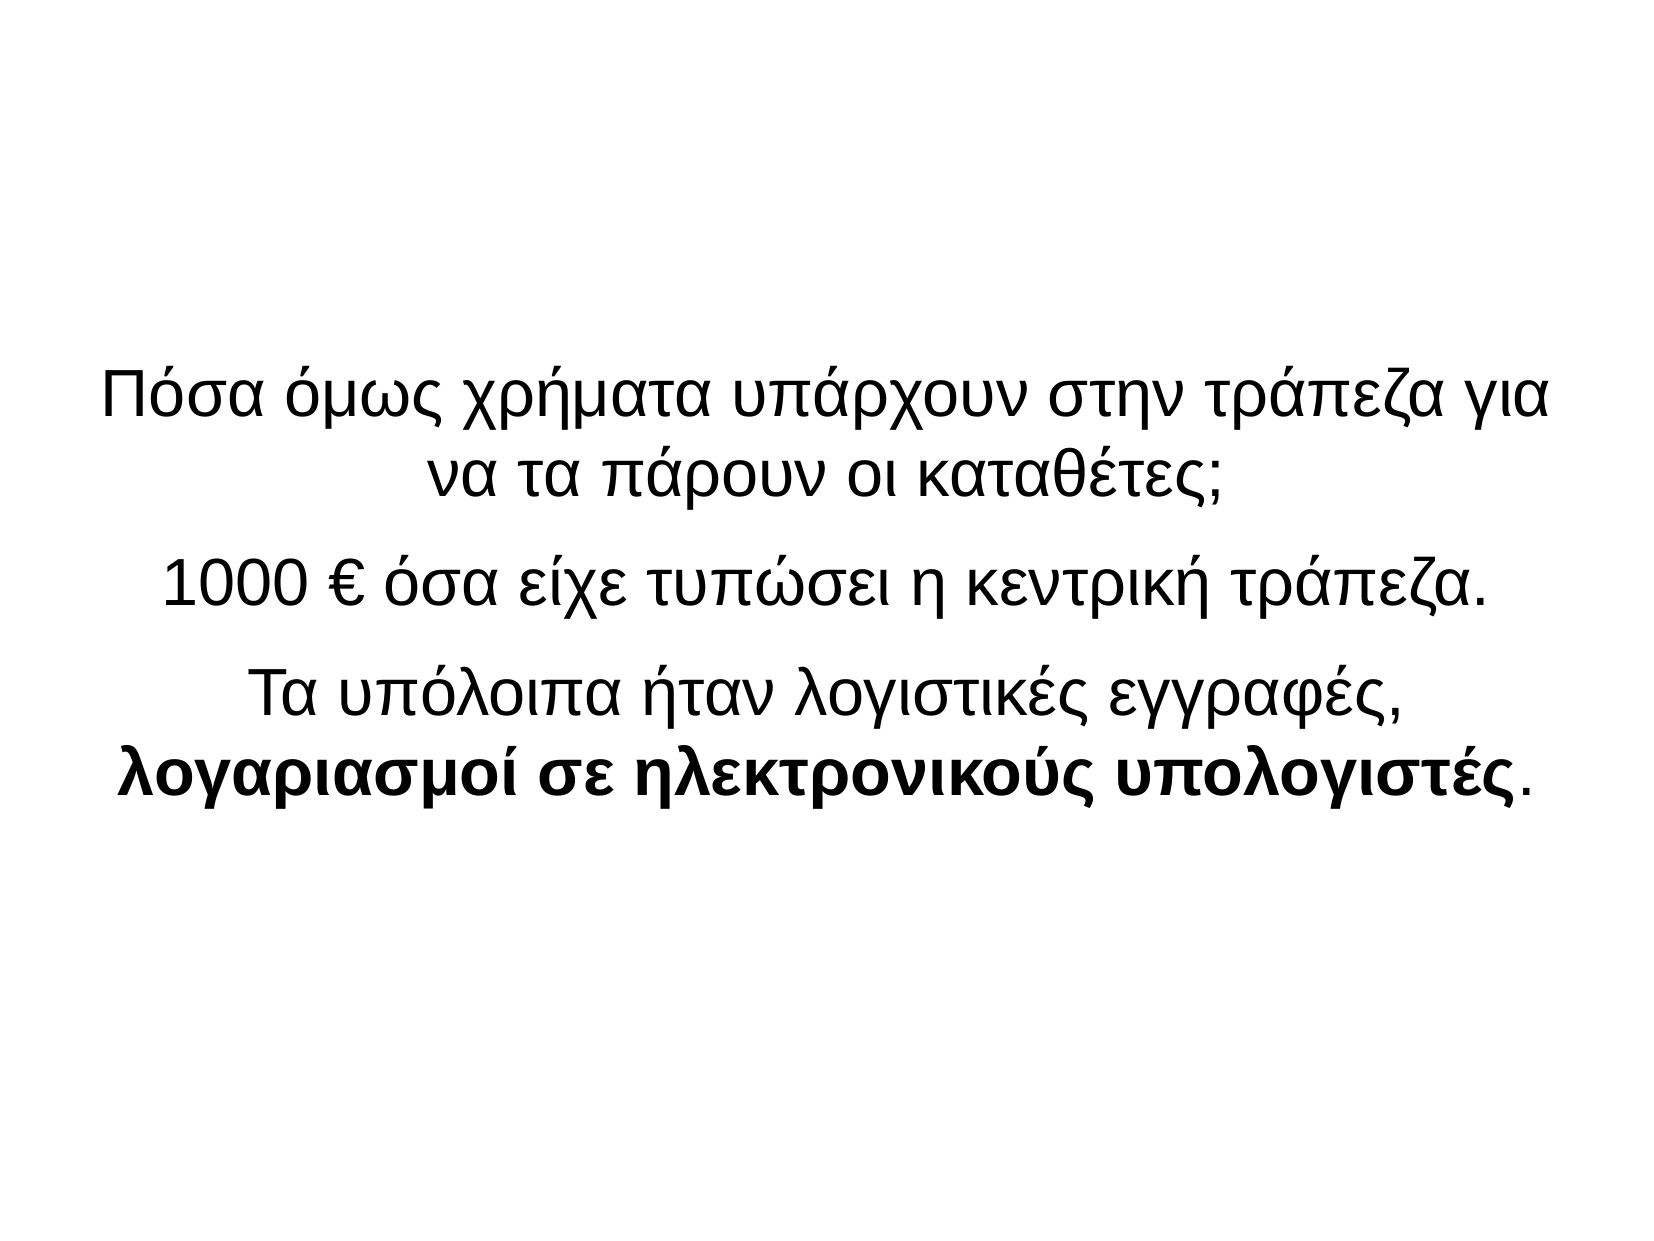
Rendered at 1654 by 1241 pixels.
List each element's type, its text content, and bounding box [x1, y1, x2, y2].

subtitle Πόσα όμως χρήματα υπάρχουν στην τράπεζα για να τα πάρουν οι καταθέτες; 1000 € όσα είχε τυπώσει η κεντρική τράπεζα. Τα υπόλοιπα ήταν λογιστικές εγγραφές, λογαριασμοί σε ηλεκτρονικούς υπολογιστές. [82, 56, 1571, 1102]
